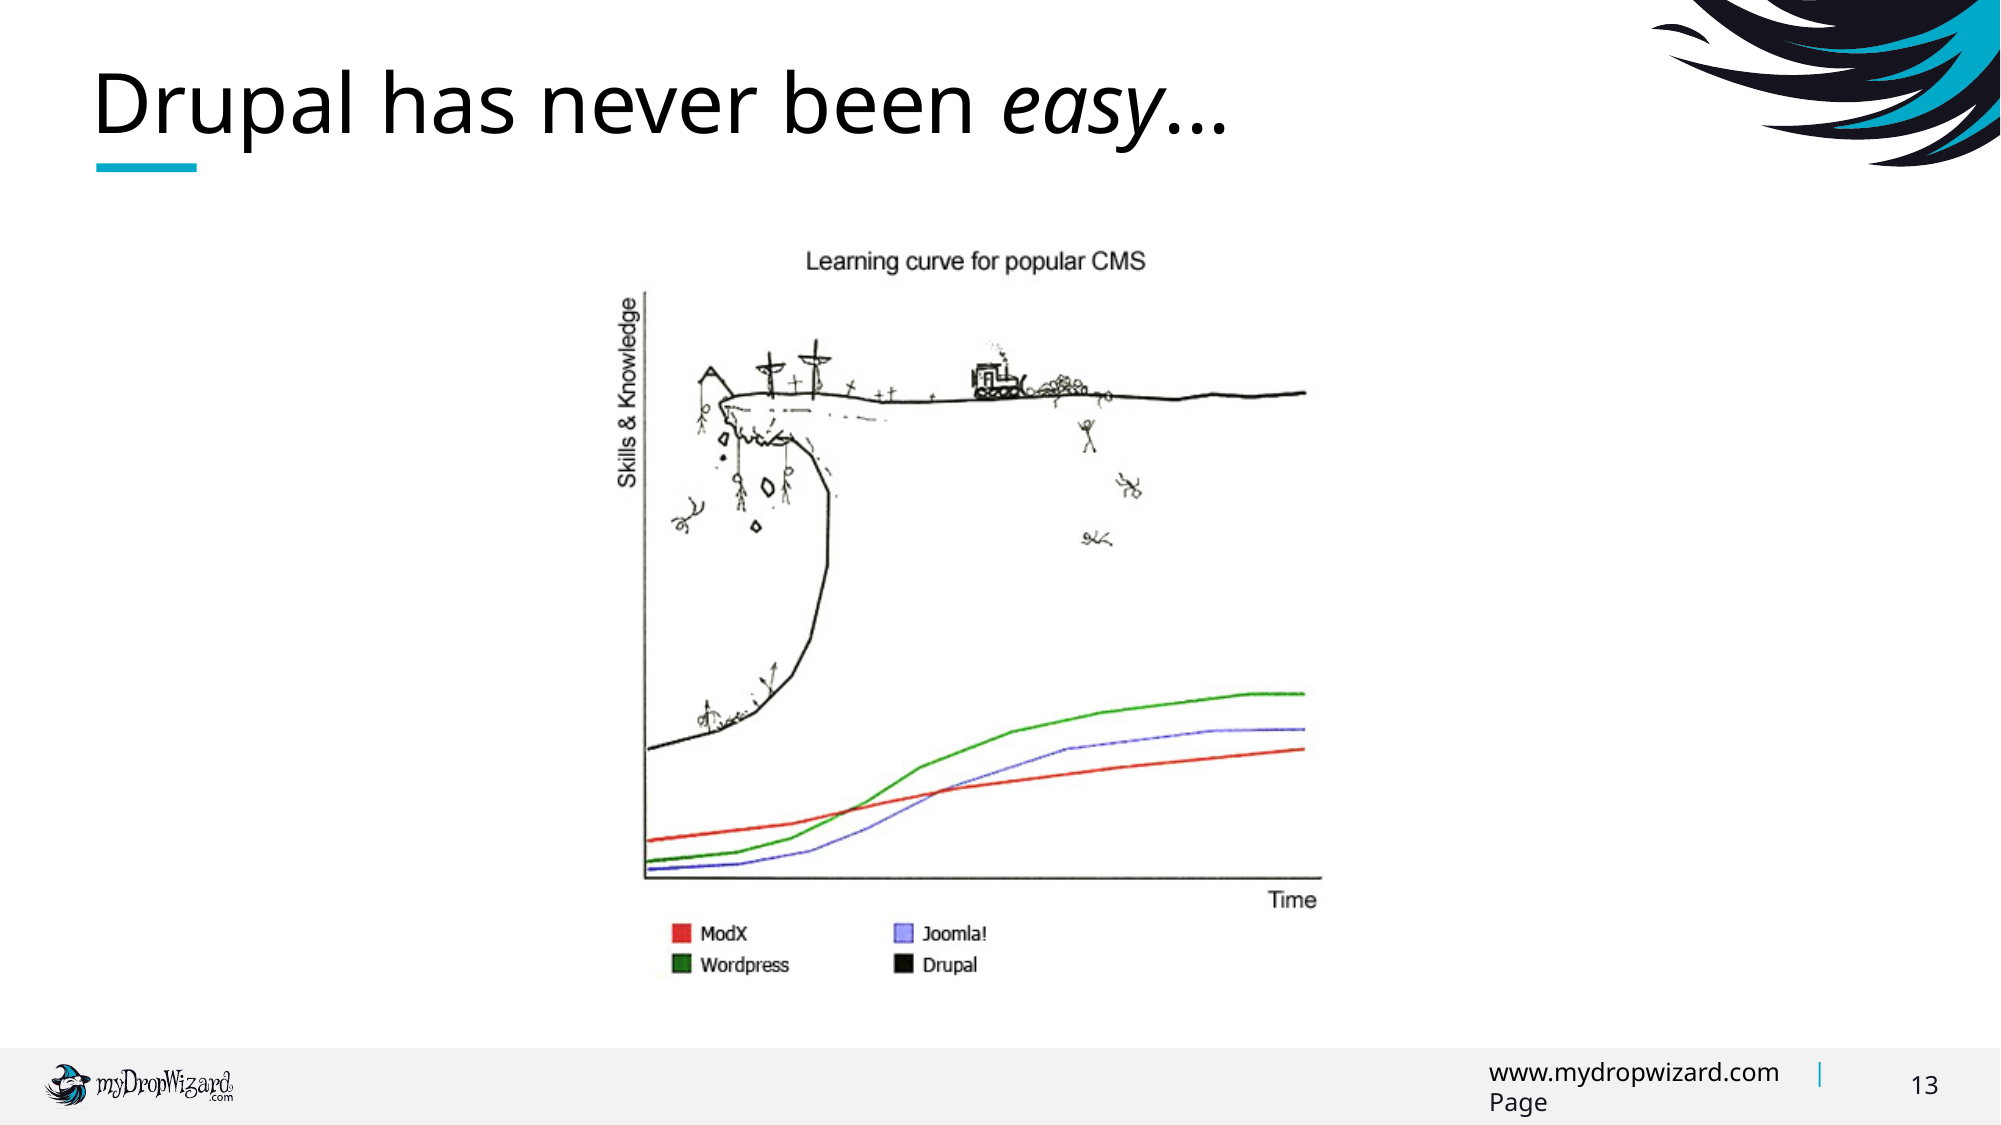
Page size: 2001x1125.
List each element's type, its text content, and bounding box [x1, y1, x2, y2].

picture [615, 248, 1324, 980]
slide_number <number> [1895, 1057, 1969, 1117]
title Drupal has never been easy... [76, 47, 1863, 166]
